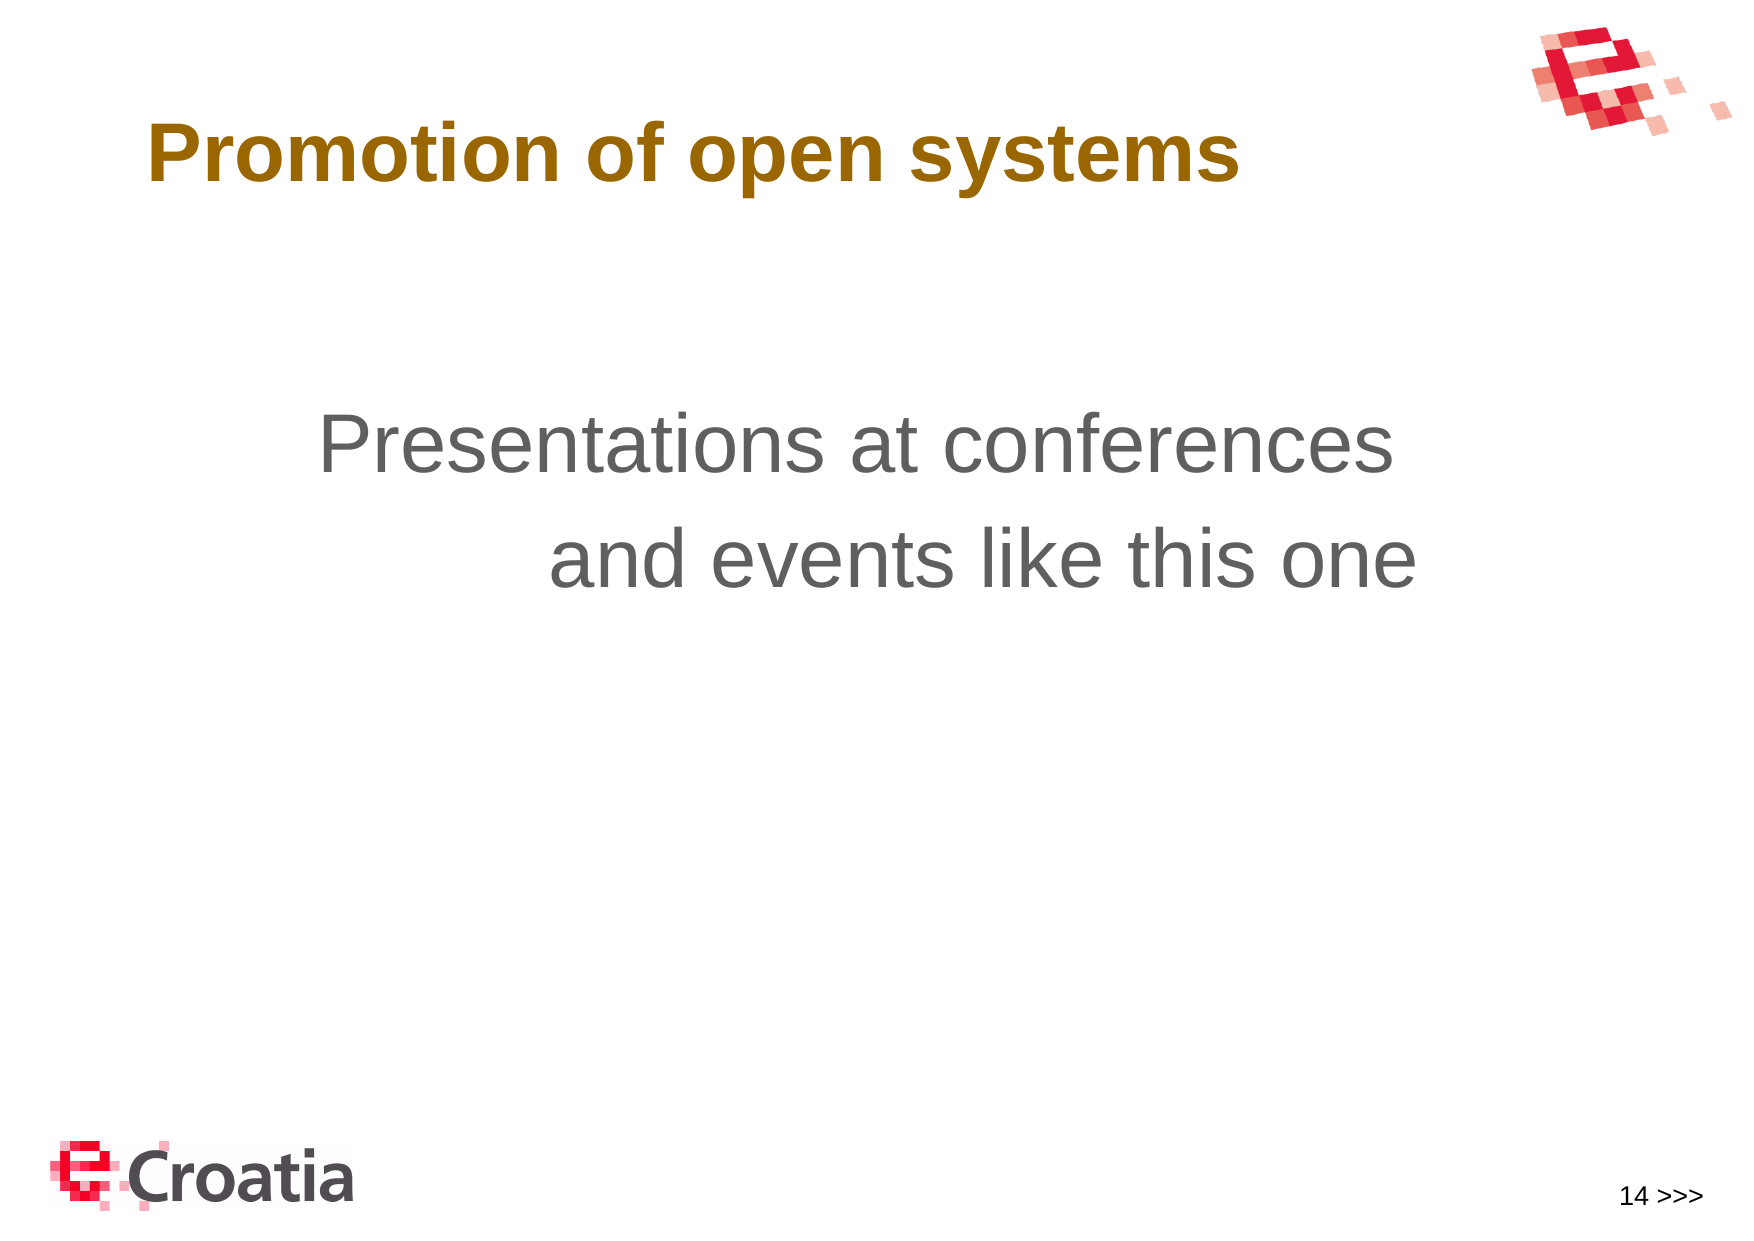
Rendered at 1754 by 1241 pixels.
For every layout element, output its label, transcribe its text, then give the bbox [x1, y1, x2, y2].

picture [50, 1141, 353, 1211]
list Presentations at conferences and events like this one [223, 390, 1434, 1075]
picture [1526, 23, 1736, 140]
title Promotion of open systems [132, 41, 1462, 207]
